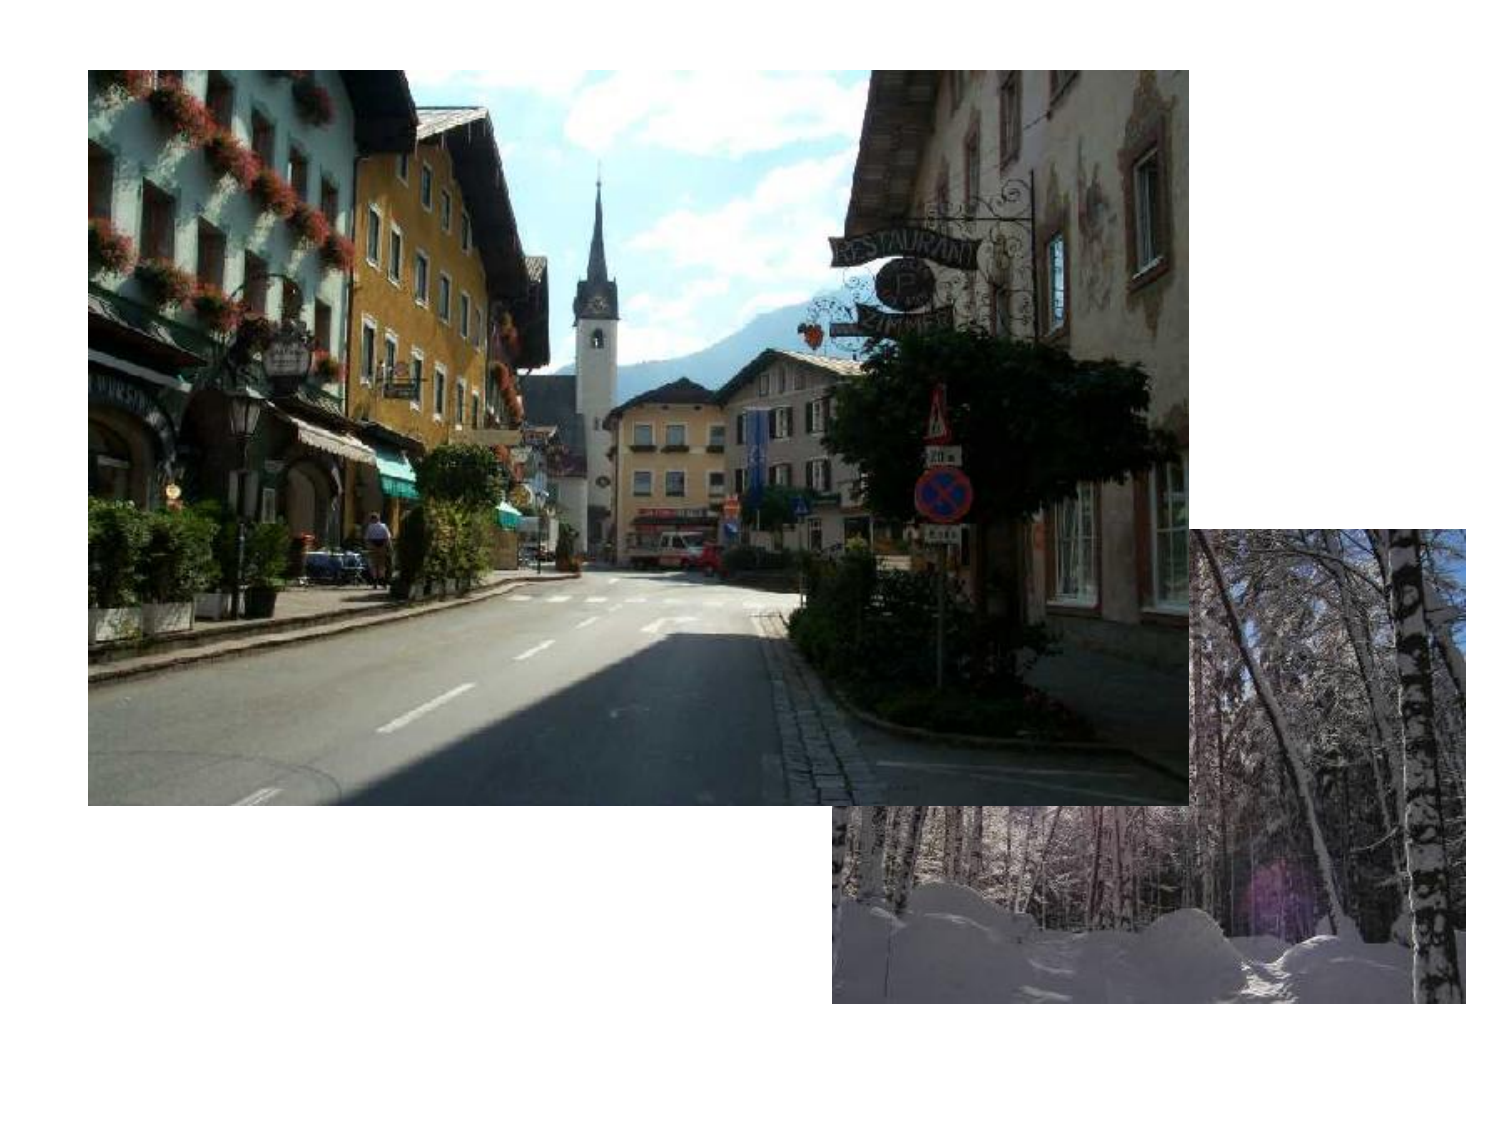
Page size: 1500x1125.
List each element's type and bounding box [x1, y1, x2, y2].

picture [88, 70, 1466, 1004]
